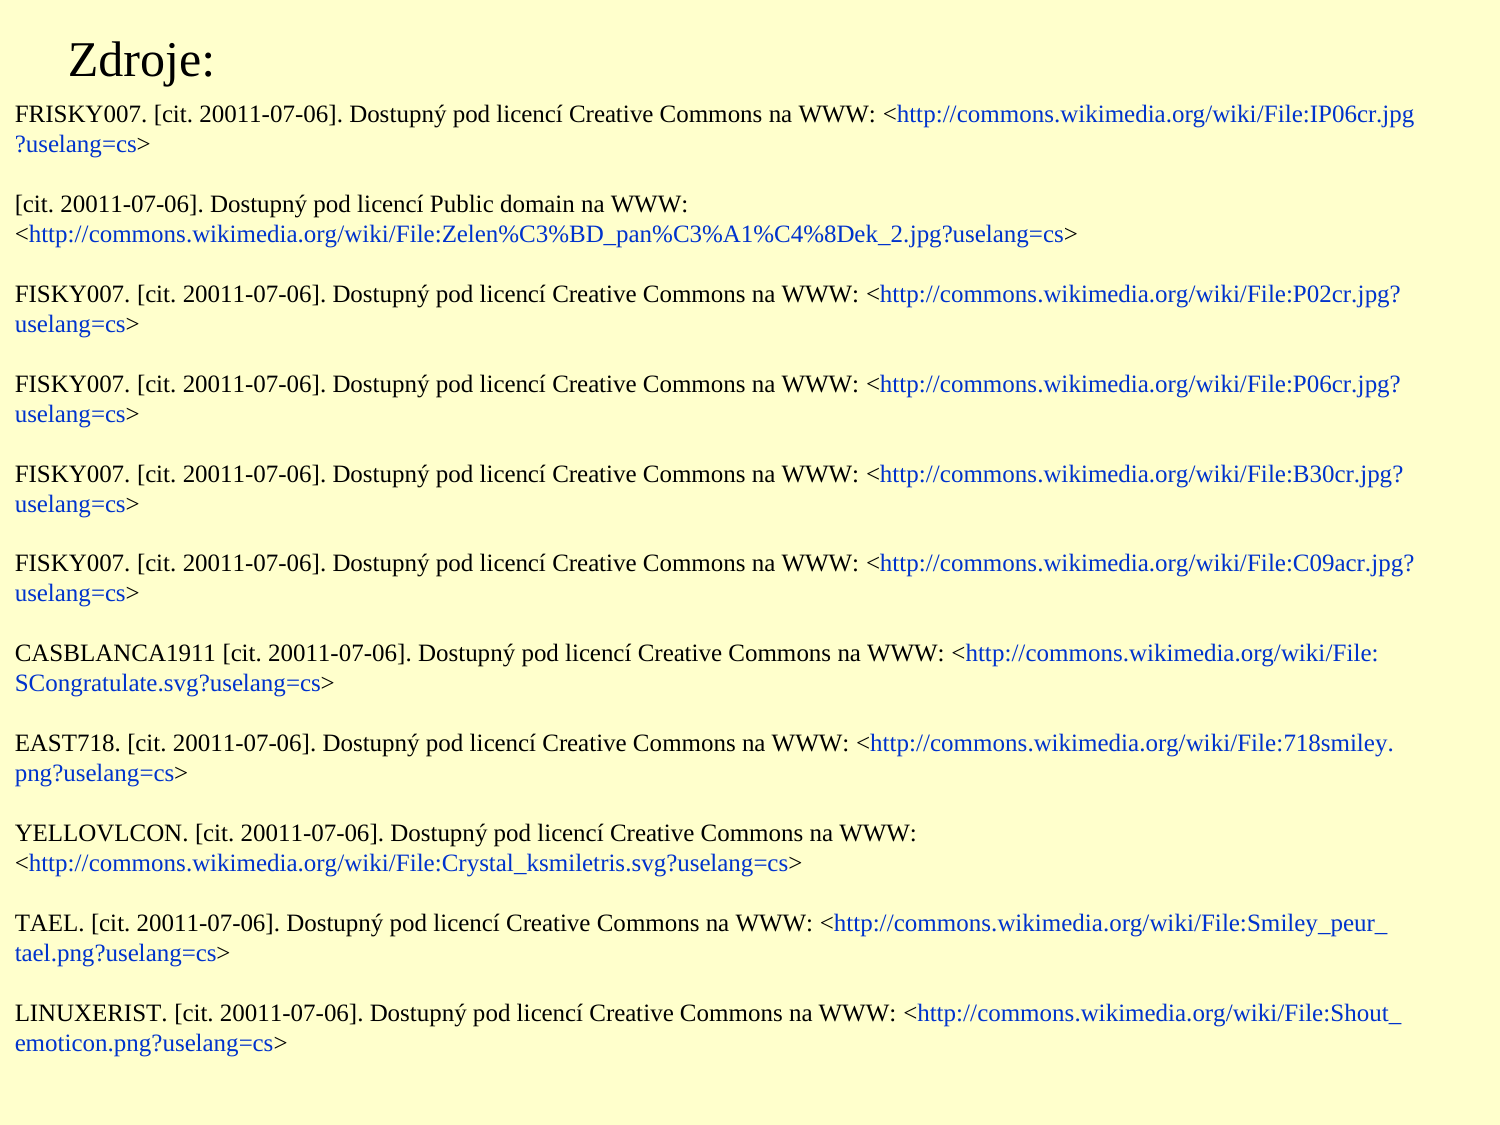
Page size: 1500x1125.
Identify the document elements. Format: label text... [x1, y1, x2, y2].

text_box Zdroje: [53, 18, 231, 95]
text_box FRISKY007. [cit. 20011-07-06]. Dostupný pod licencí Creative Commons na WWW: <http://commons.wikimedia.org/wiki/File:IP06cr.jpg?uselang=cs> [cit. 20011-07-06]. Dostupný pod licencí Public domain na WWW: <http://commons.wikimedia.org/wiki/File:Zelen%C3%BD_pan%C3%A1%C4%8Dek_2.jpg?uselang=cs> FISKY007. [cit. 20011-07-06]. Dostupný pod licencí Creative Commons na WWW: <http://commons.wikimedia.org/wiki/File:P02cr.jpg?uselang=cs> FISKY007. [cit. 20011-07-06]. Dostupný pod licencí Creative Commons na WWW: <http://commons.wikimedia.org/wiki/File:P06cr.jpg?uselang=cs> FISKY007. [cit. 20011-07-06]. Dostupný pod licencí Creative Commons na WWW: <http://commons.wikimedia.org/wiki/File:B30cr.jpg?uselang=cs> FISKY007. [cit. 20011-07-06]. Dostupný pod licencí Creative Commons na WWW: <http://commons.wikimedia.org/wiki/File:C09acr.jpg?uselang=cs> CASBLANCA1911 [cit. 20011-07-06]. Dostupný pod licencí Creative Commons na WWW: <http://commons.wikimedia.org/wiki/File:SCongratulate.svg?uselang=cs> EAST718. [cit. 20011-07-06]. Dostupný pod licencí Creative Commons na WWW: <http://commons.wikimedia.org/wiki/File:718smiley.png?uselang=cs> YELLOVLCON. [cit. 20011-07-06]. Dostupný pod licencí Creative Commons na WWW: <http://commons.wikimedia.org/wiki/File:Crystal_ksmiletris.svg?uselang=cs> TAEL. [cit. 20011-07-06]. Dostupný pod licencí Creative Commons na WWW: <http://commons.wikimedia.org/wiki/File:Smiley_peur_tael.png?uselang=cs> LINUXERIST. [cit. 20011-07-06]. Dostupný pod licencí Creative Commons na WWW: <http://commons.wikimedia.org/wiki/File:Shout_emoticon.png?uselang=cs> [0, 90, 1436, 1094]
